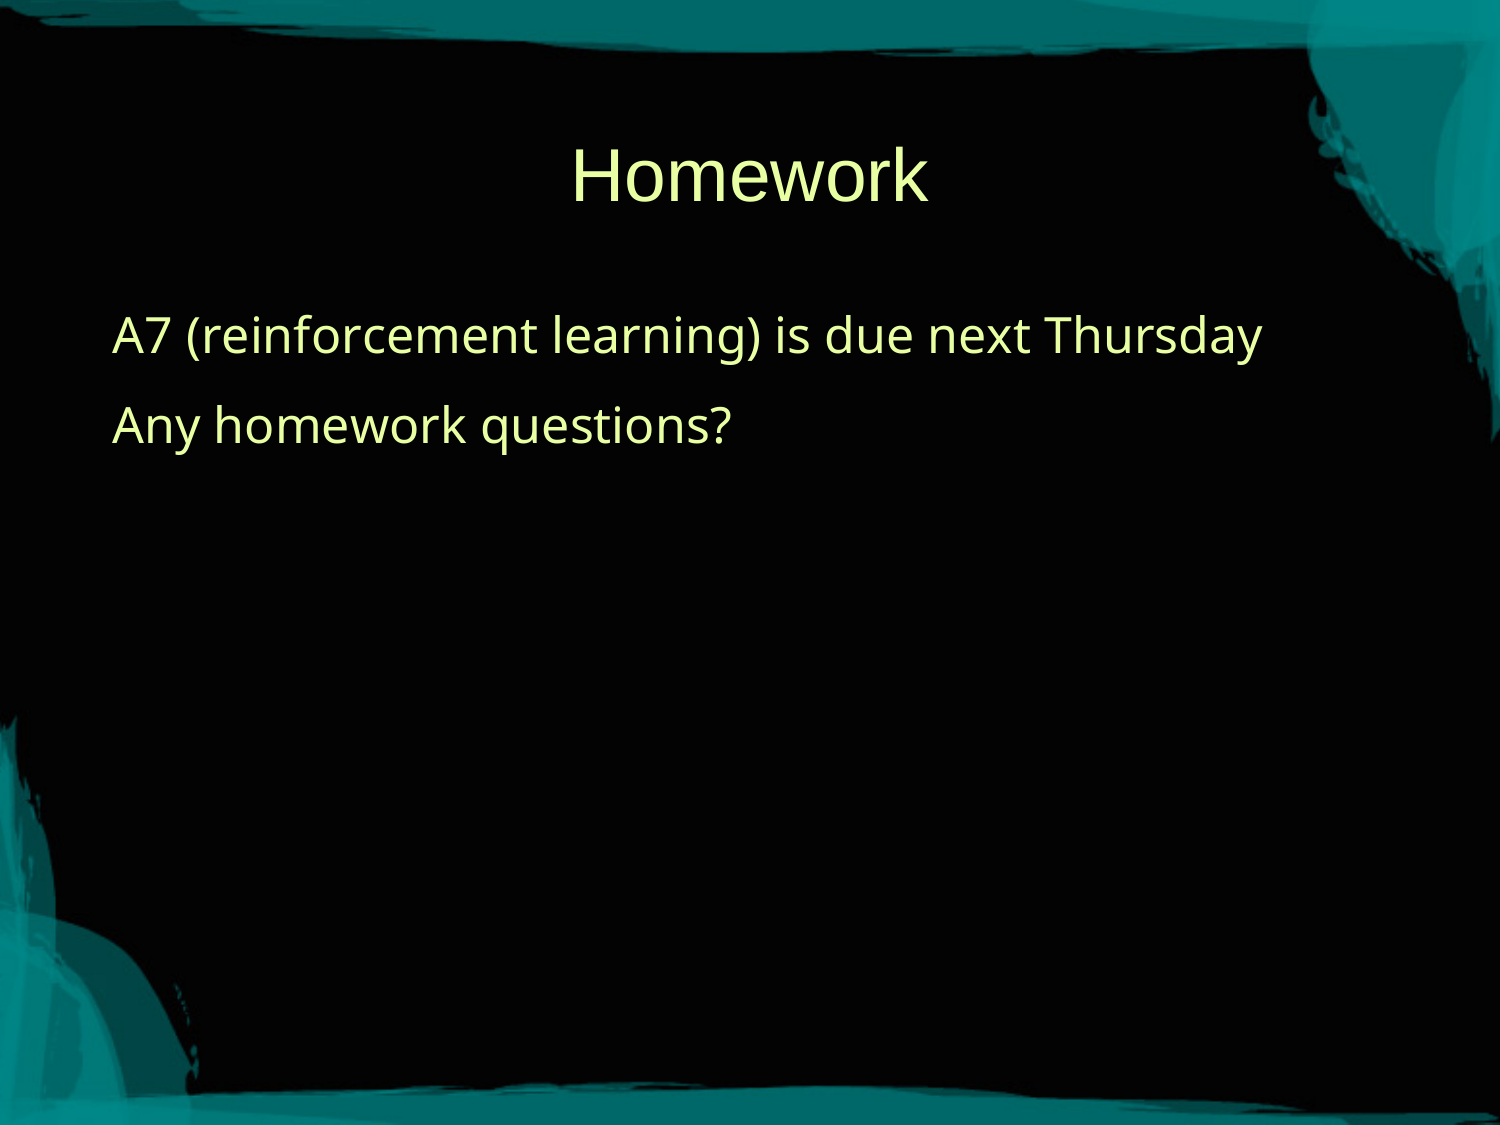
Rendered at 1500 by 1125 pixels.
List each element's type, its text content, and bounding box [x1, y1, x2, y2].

list A7 (reinforcement learning) is due next Thursday Any homework questions? [112, 299, 1388, 986]
picture [0, 0, 1500, 1125]
title Homework [112, 87, 1388, 263]
